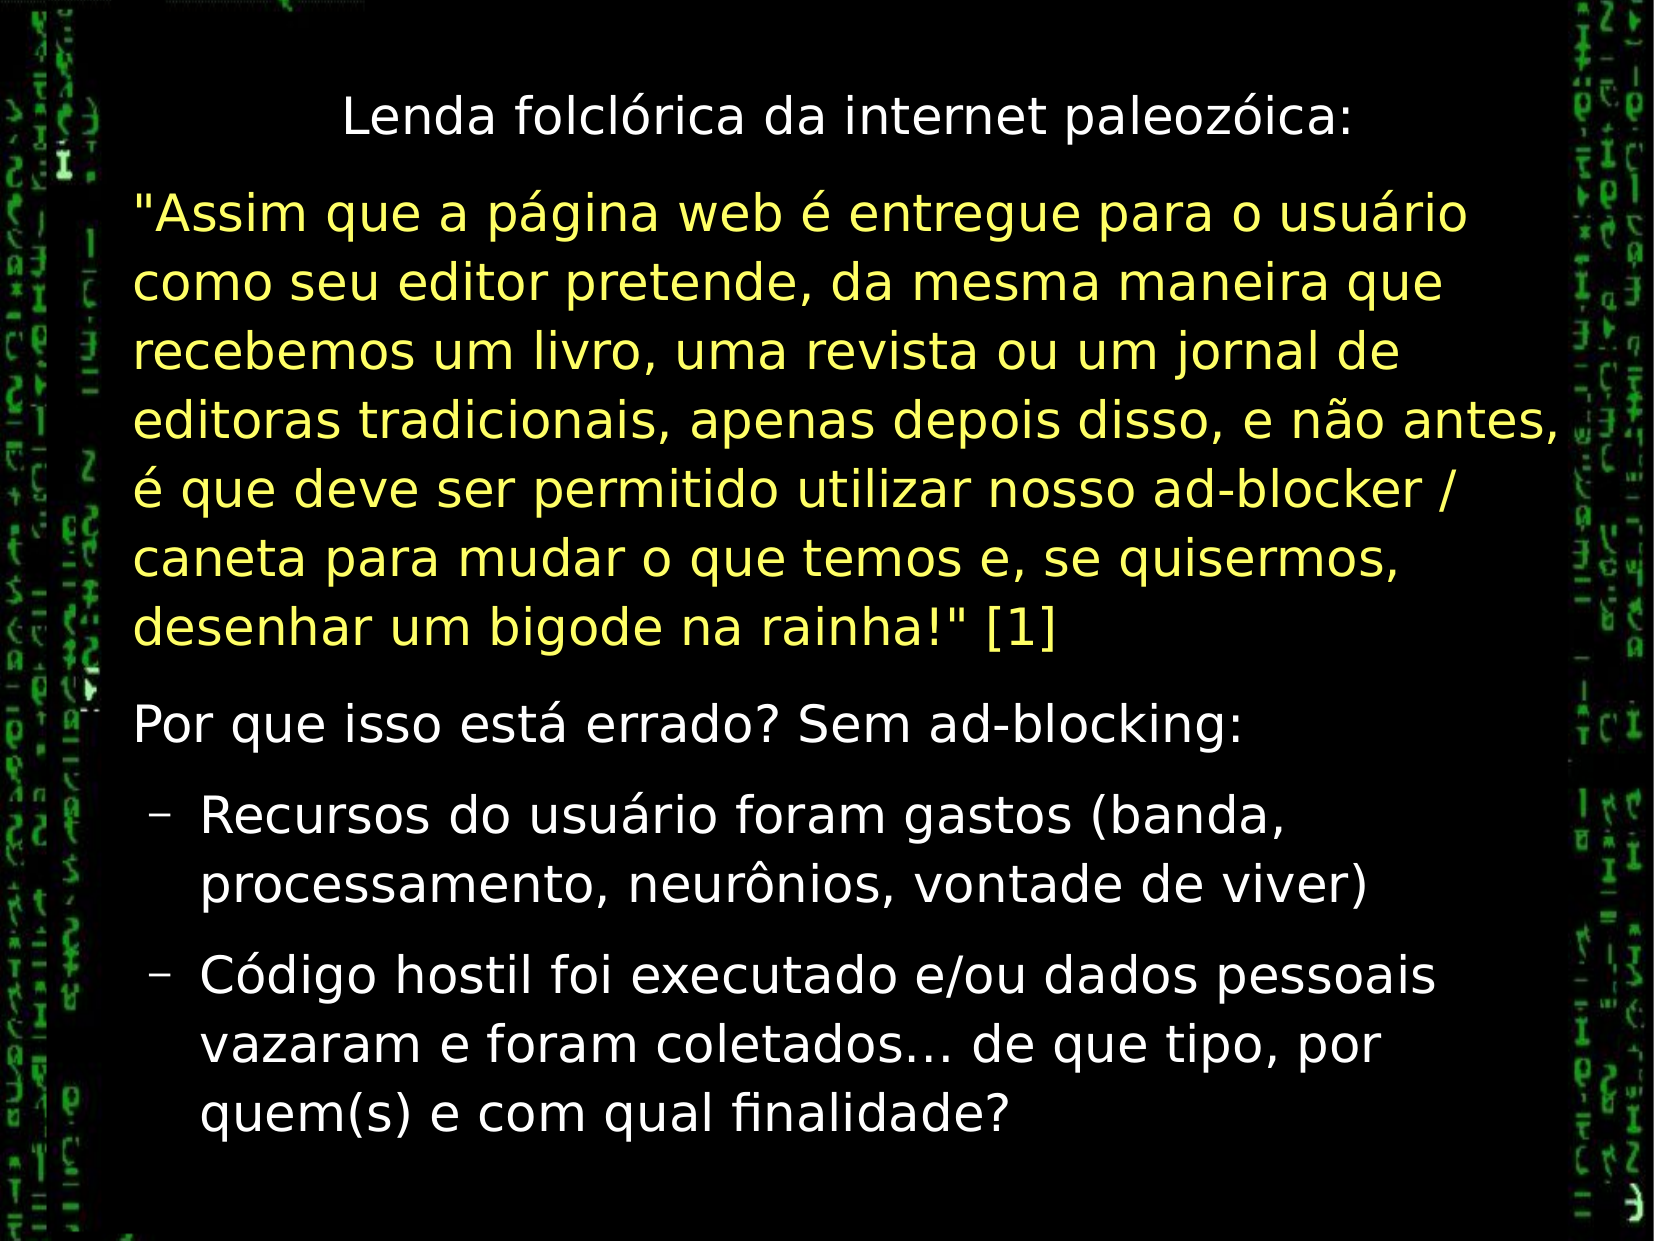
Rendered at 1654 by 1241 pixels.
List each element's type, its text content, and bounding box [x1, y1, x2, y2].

picture [0, 0, 1654, 1241]
list Lenda folclórica da internet paleozóica: "Assim que a página web é entregue para o usuário como seu editor pretende, da mesma maneira que recebemos um livro, uma revista ou um jornal de editoras tradicionais, apenas depois disso, e não antes, é que deve ser permitido utilizar nosso ad-blocker / caneta para mudar o que temos e, se quisermos, desenhar um bigode na rainha!" [1] Por que isso está errado? Sem ad-blocking: Recursos do usuário foram gastos (banda, processamento, neurônios, vontade de viver) Código hostil foi executado e/ou dados pessoais vazaram e foram coletados… de que tipo, por quem(s) e com qual finalidade? [64, 77, 1566, 1147]
